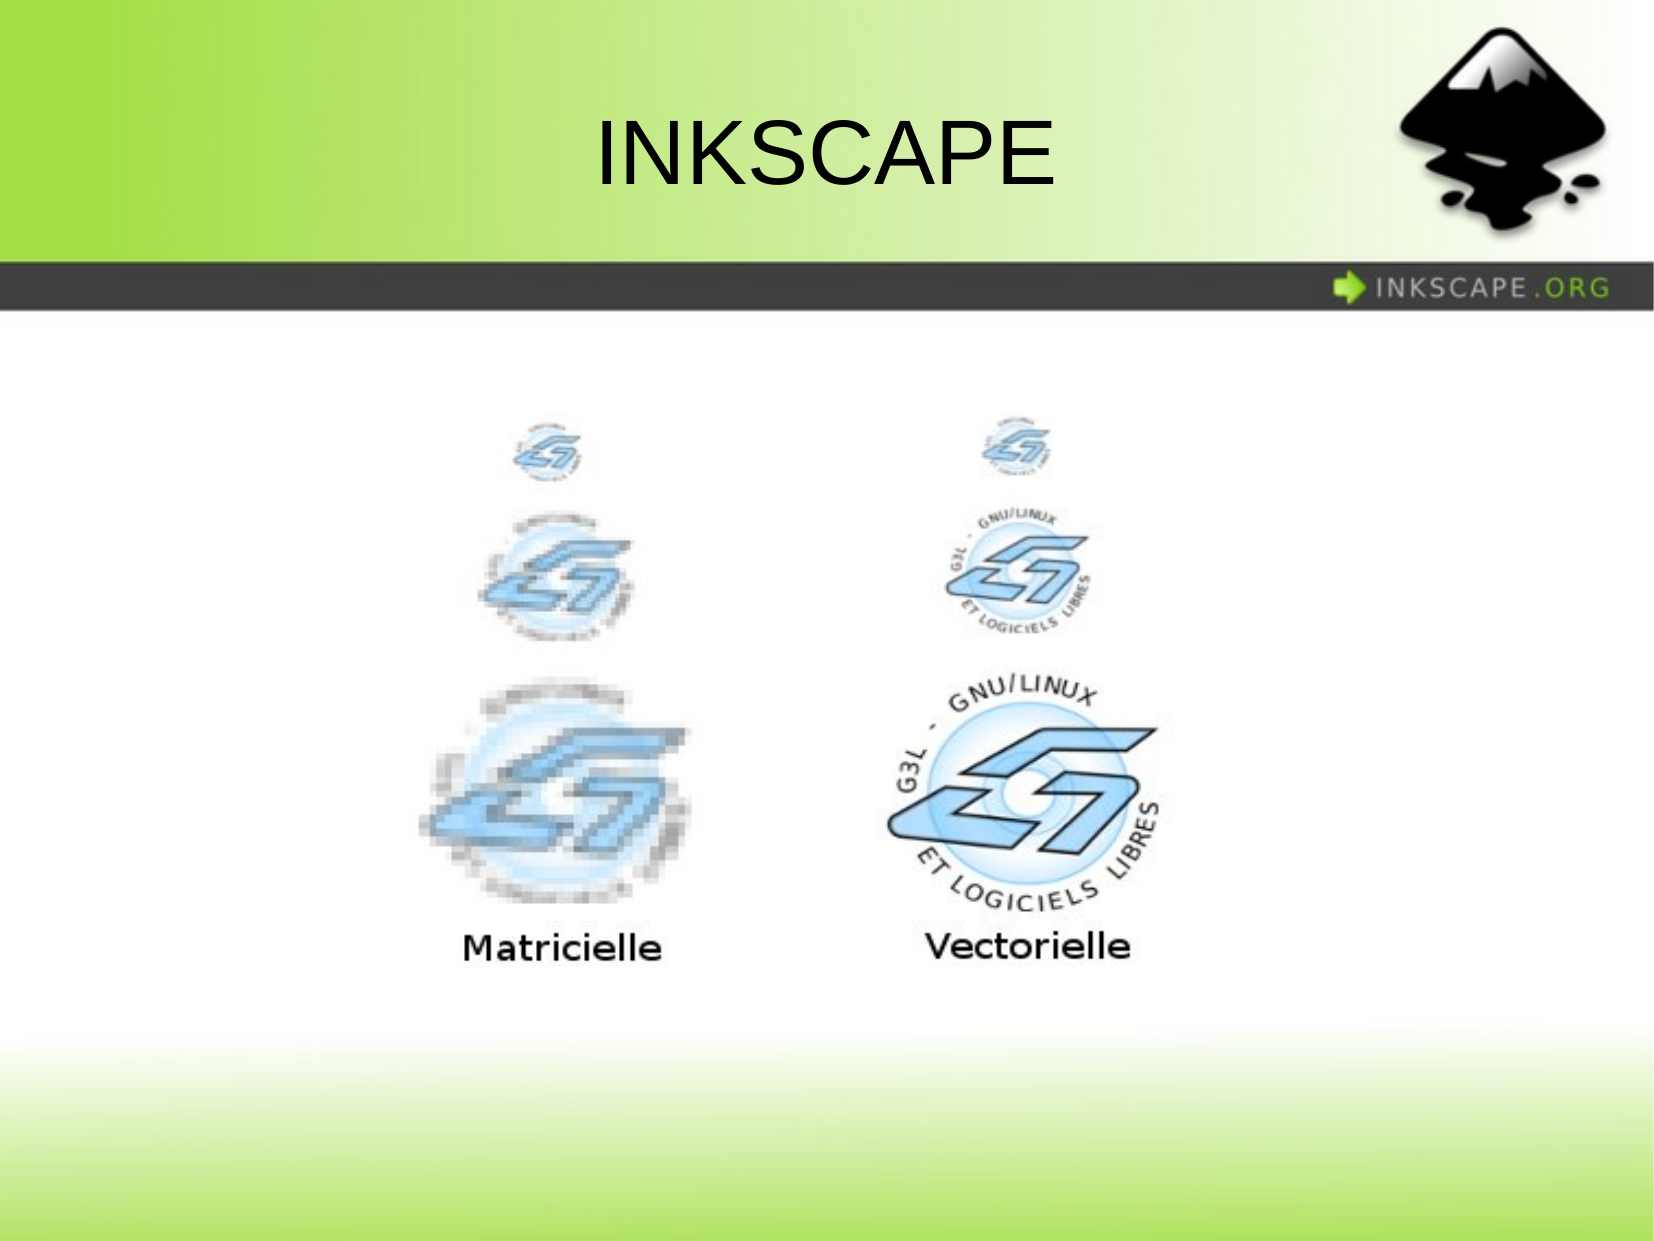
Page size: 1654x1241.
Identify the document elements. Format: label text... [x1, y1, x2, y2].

picture [0, 0, 1654, 1241]
title INKSCAPE [82, 49, 1571, 257]
